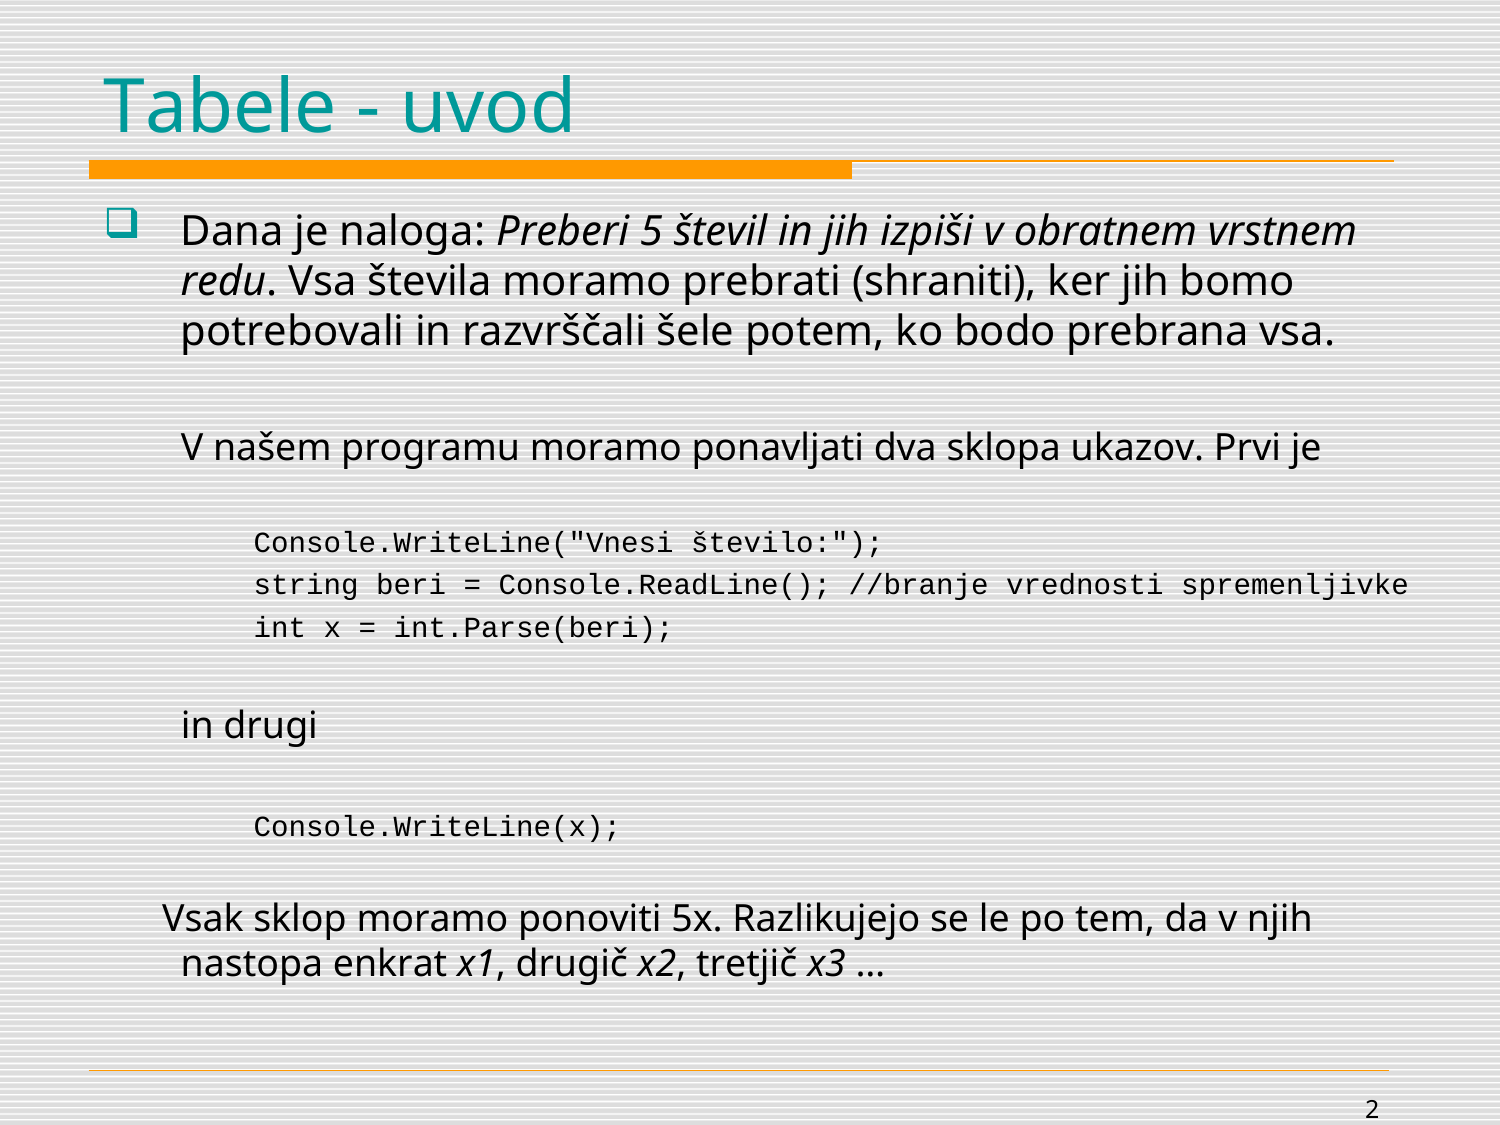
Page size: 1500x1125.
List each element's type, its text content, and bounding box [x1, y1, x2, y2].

picture [0, 0, 1500, 1125]
title Tabele - uvod [88, 42, 1401, 155]
list Dana je naloga: Preberi 5 števil in jih izpiši v obratnem vrstnem redu. Vsa števila moramo prebrati (shraniti), ker jih bomo potrebovali in razvrščali šele potem, ko bodo prebrana vsa. V našem programu moramo ponavljati dva sklopa ukazov. Prvi je Console.WriteLine("Vnesi število:"); string beri = Console.ReadLine(); //branje vrednosti spremenljivke int x = int.Parse(beri); in drugi Console.WriteLine(x); Vsak sklop moramo ponoviti 5x. Razlikujejo se le po tem, da v njih nastopa enkrat x1, drugič x2, tretjič x3 … [88, 196, 1471, 1059]
text_box <number> [1068, 1085, 1394, 1125]
